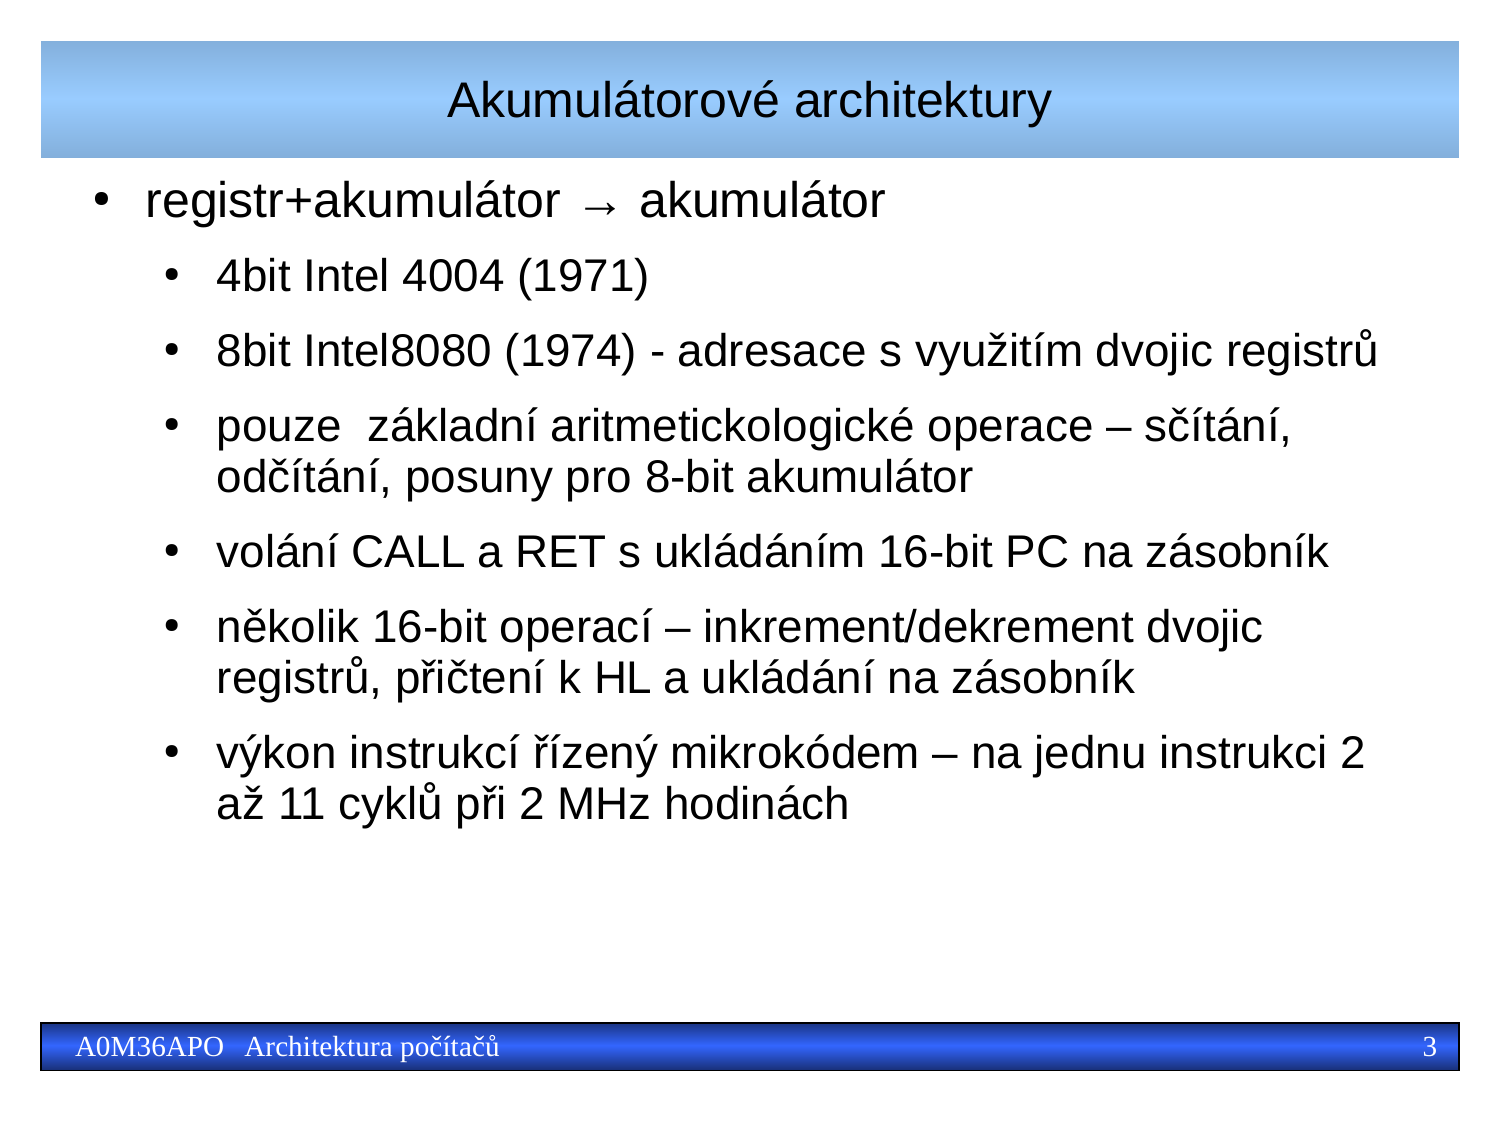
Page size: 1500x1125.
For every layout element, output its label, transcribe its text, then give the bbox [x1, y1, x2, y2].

list registr+akumulátor → akumulátor 4bit Intel 4004 (1971) 8bit Intel8080 (1974) - adresace s využitím dvojic registrů pouze základní aritmetickologické operace – sčítání, odčítání, posuny pro 8-bit akumulátor volání CALL a RET s ukládáním 16-bit PC na zásobník několik 16-bit operací – inkrement/dekrement dvojic registrů, přičtení k HL a ukládání na zásobník výkon instrukcí řízený mikrokódem – na jednu instrukci 2 až 11 cyklů při 2 MHz hodinách [75, 172, 1426, 976]
title Akumulátorové architektury [41, 41, 1459, 158]
